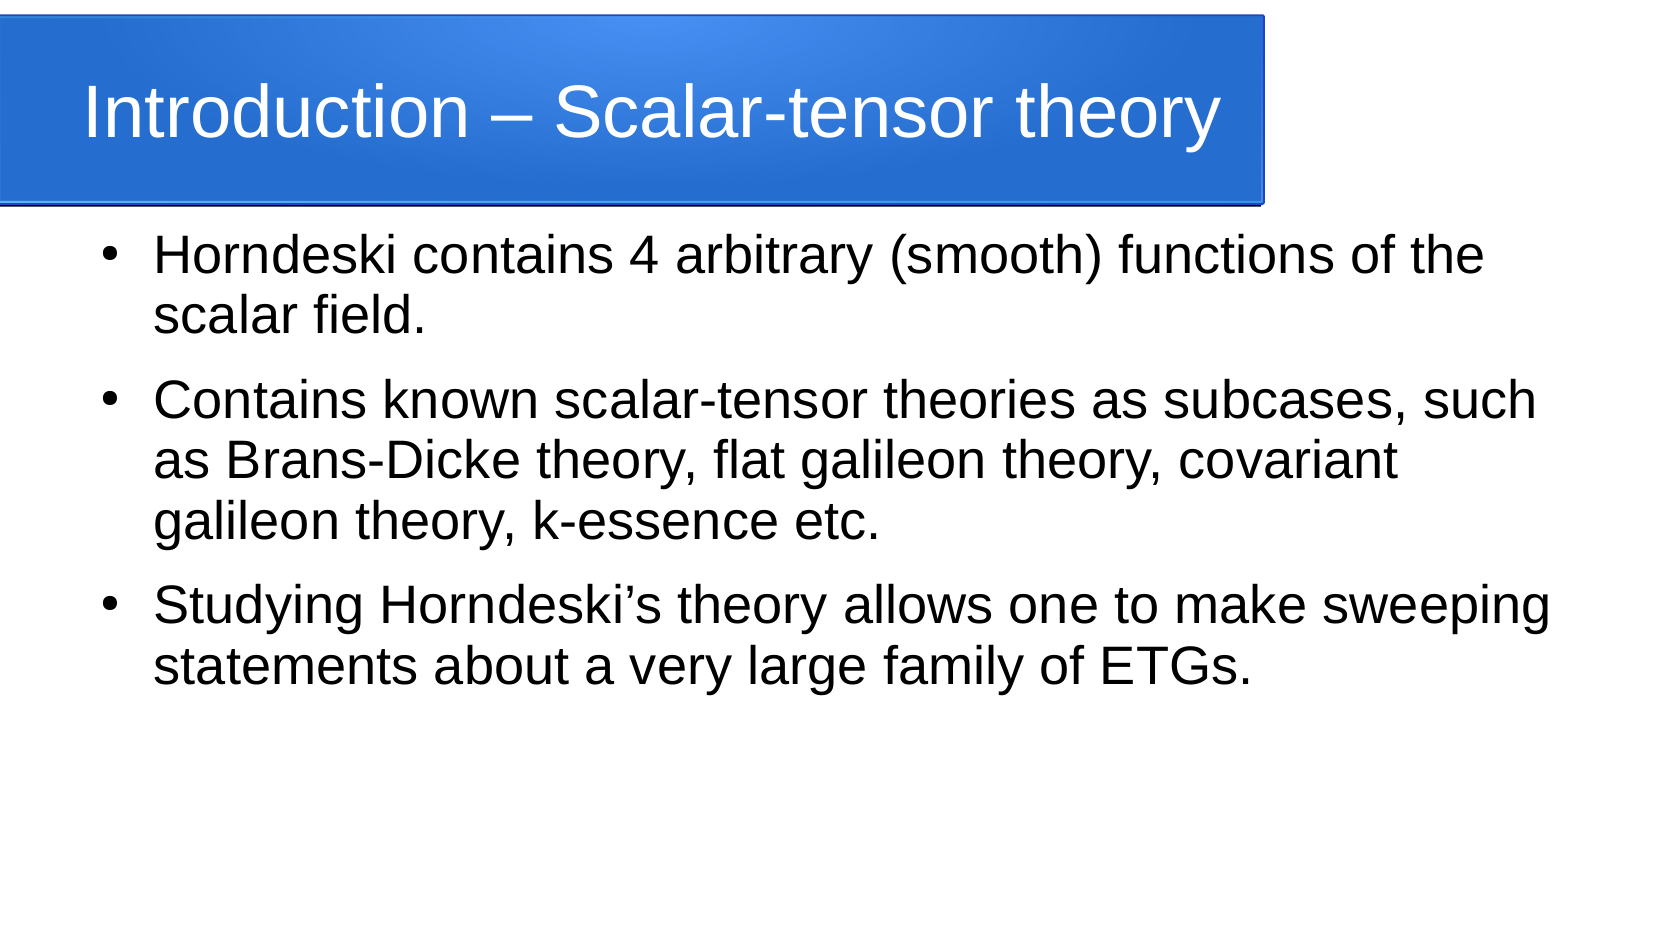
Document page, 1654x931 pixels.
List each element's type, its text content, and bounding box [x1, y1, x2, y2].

list Horndeski contains 4 arbitrary (smooth) functions of the scalar field. Contains known scalar-tensor theories as subcases, such as Brans-Dicke theory, flat galileon theory, covariant galileon theory, k-essence etc. Studying Horndeski’s theory allows one to make sweeping statements about a very large family of ETGs. [82, 224, 1571, 764]
title Introduction – Scalar-tensor theory [82, 35, 1235, 189]
